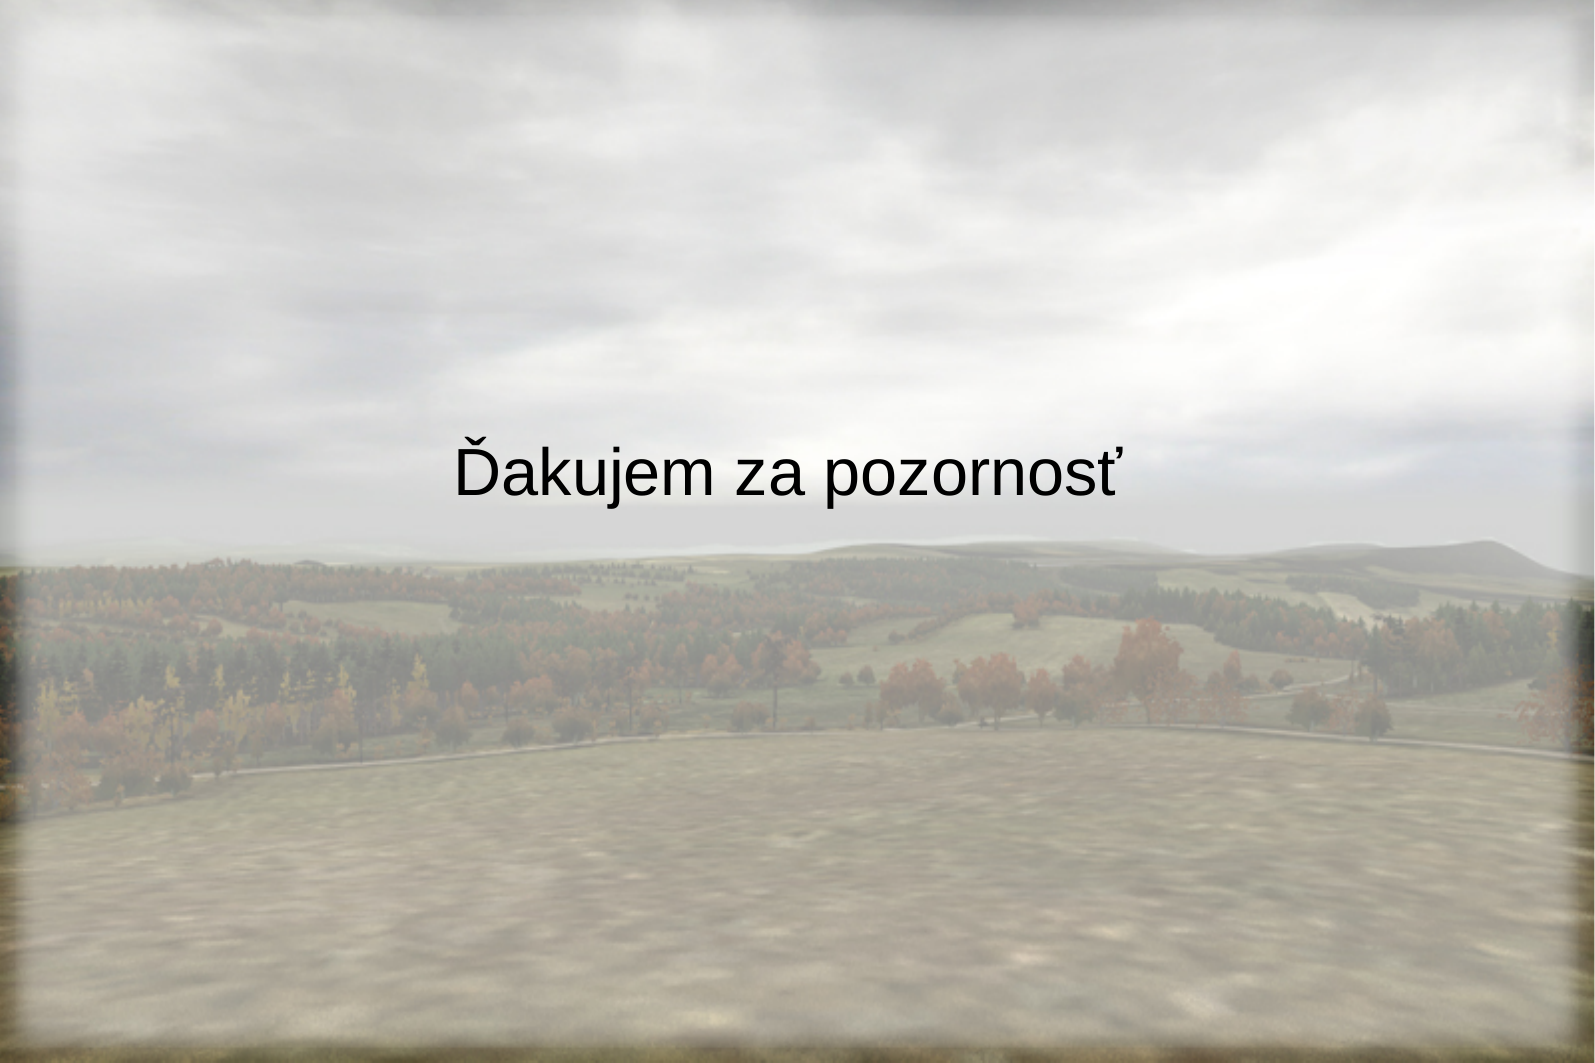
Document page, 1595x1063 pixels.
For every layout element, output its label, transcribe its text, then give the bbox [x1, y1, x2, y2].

title Ďakujem za pozornosť [70, 383, 1506, 562]
picture [0, 0, 1595, 1063]
